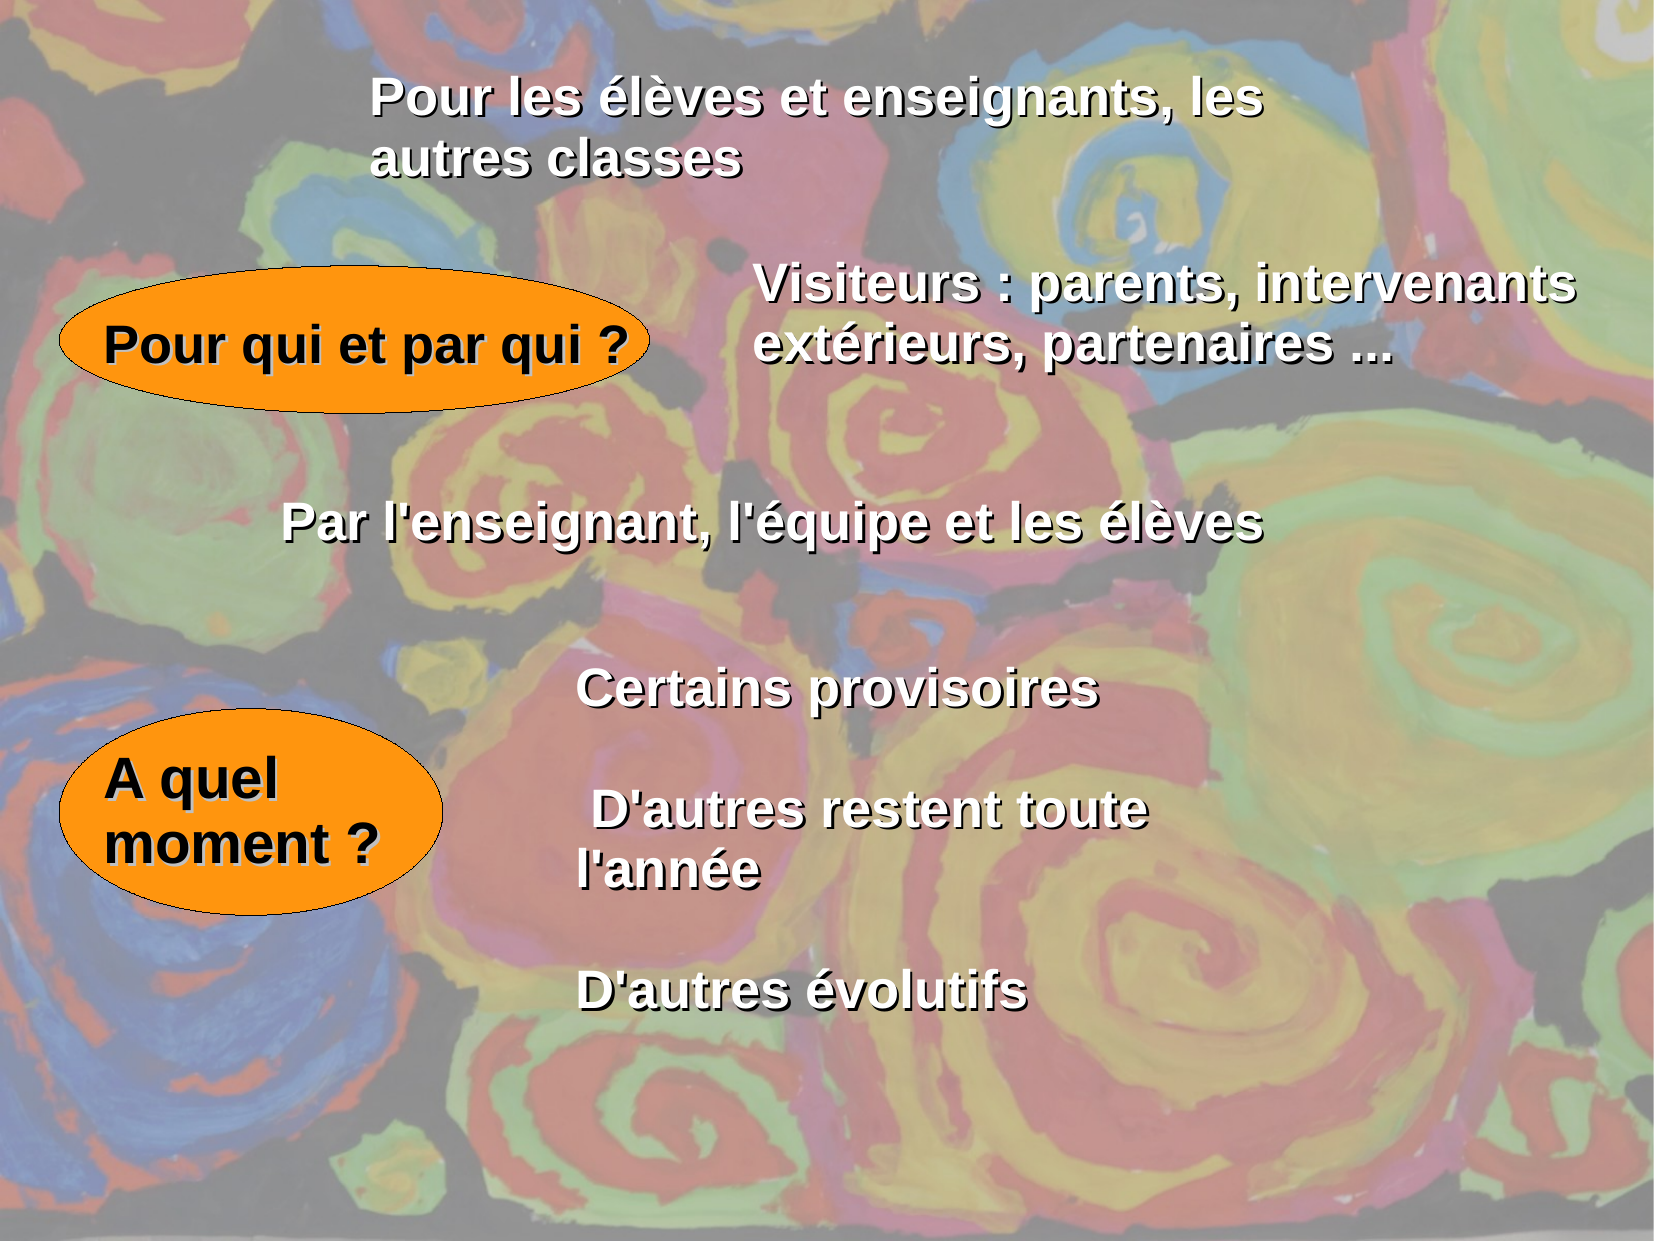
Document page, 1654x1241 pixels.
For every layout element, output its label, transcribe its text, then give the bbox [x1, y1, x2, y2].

text_box Par l'enseignant, l'équipe et les élèves [265, 484, 1282, 562]
text_box Visiteurs : parents, intervenants extérieurs, partenaires ... [738, 245, 1595, 384]
text_box Pour qui et par qui ? [88, 307, 650, 384]
text_box Certains provisoires D'autres restent toute l'année D'autres évolutifs [561, 649, 1241, 1099]
text_box [118, 887, 384, 916]
text_box A quel moment ? [88, 738, 561, 887]
text_box Pour les élèves et enseignants, les autres classes [354, 59, 1418, 198]
text_box [59, 307, 88, 372]
text_box [59, 757, 88, 867]
text_box [89, 265, 620, 307]
text_box [117, 708, 385, 738]
text_box [118, 384, 591, 414]
picture [0, 0, 1654, 1241]
